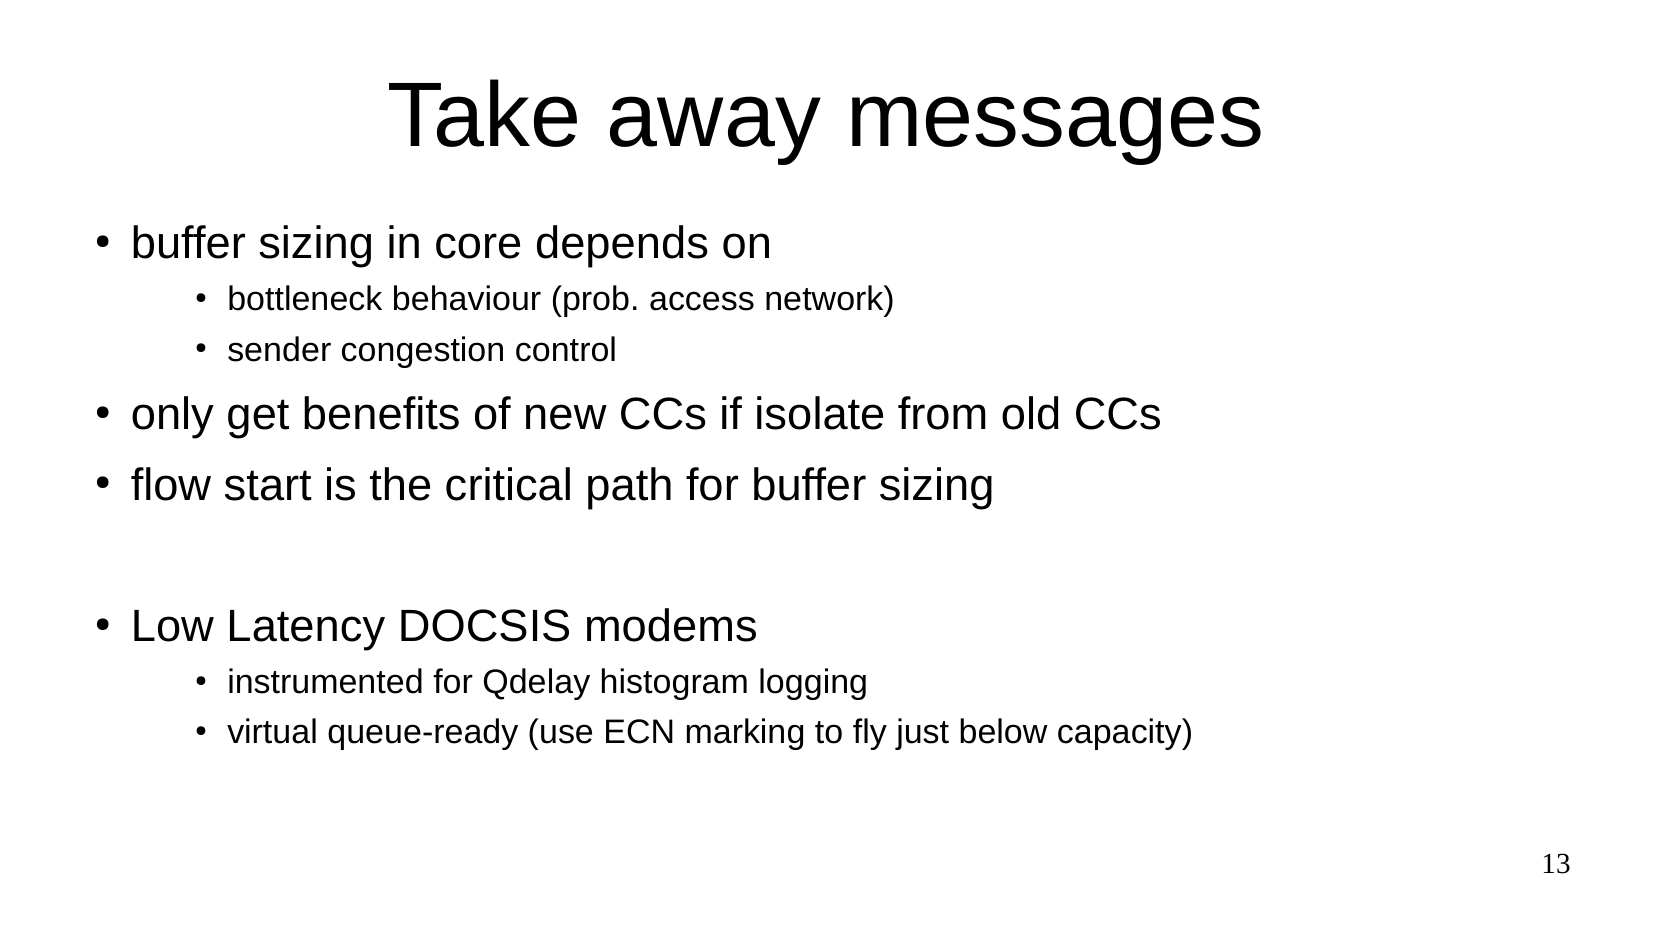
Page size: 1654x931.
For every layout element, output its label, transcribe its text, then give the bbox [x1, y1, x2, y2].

list buffer sizing in core depends on bottleneck behaviour (prob. access network) sender congestion control only get benefits of new CCs if isolate from old CCs flow start is the critical path for buffer sizing Low Latency DOCSIS modems instrumented for Qdelay histogram logging virtual queue-ready (use ECN marking to fly just below capacity) [82, 217, 1571, 758]
title Take away messages [82, 37, 1571, 193]
